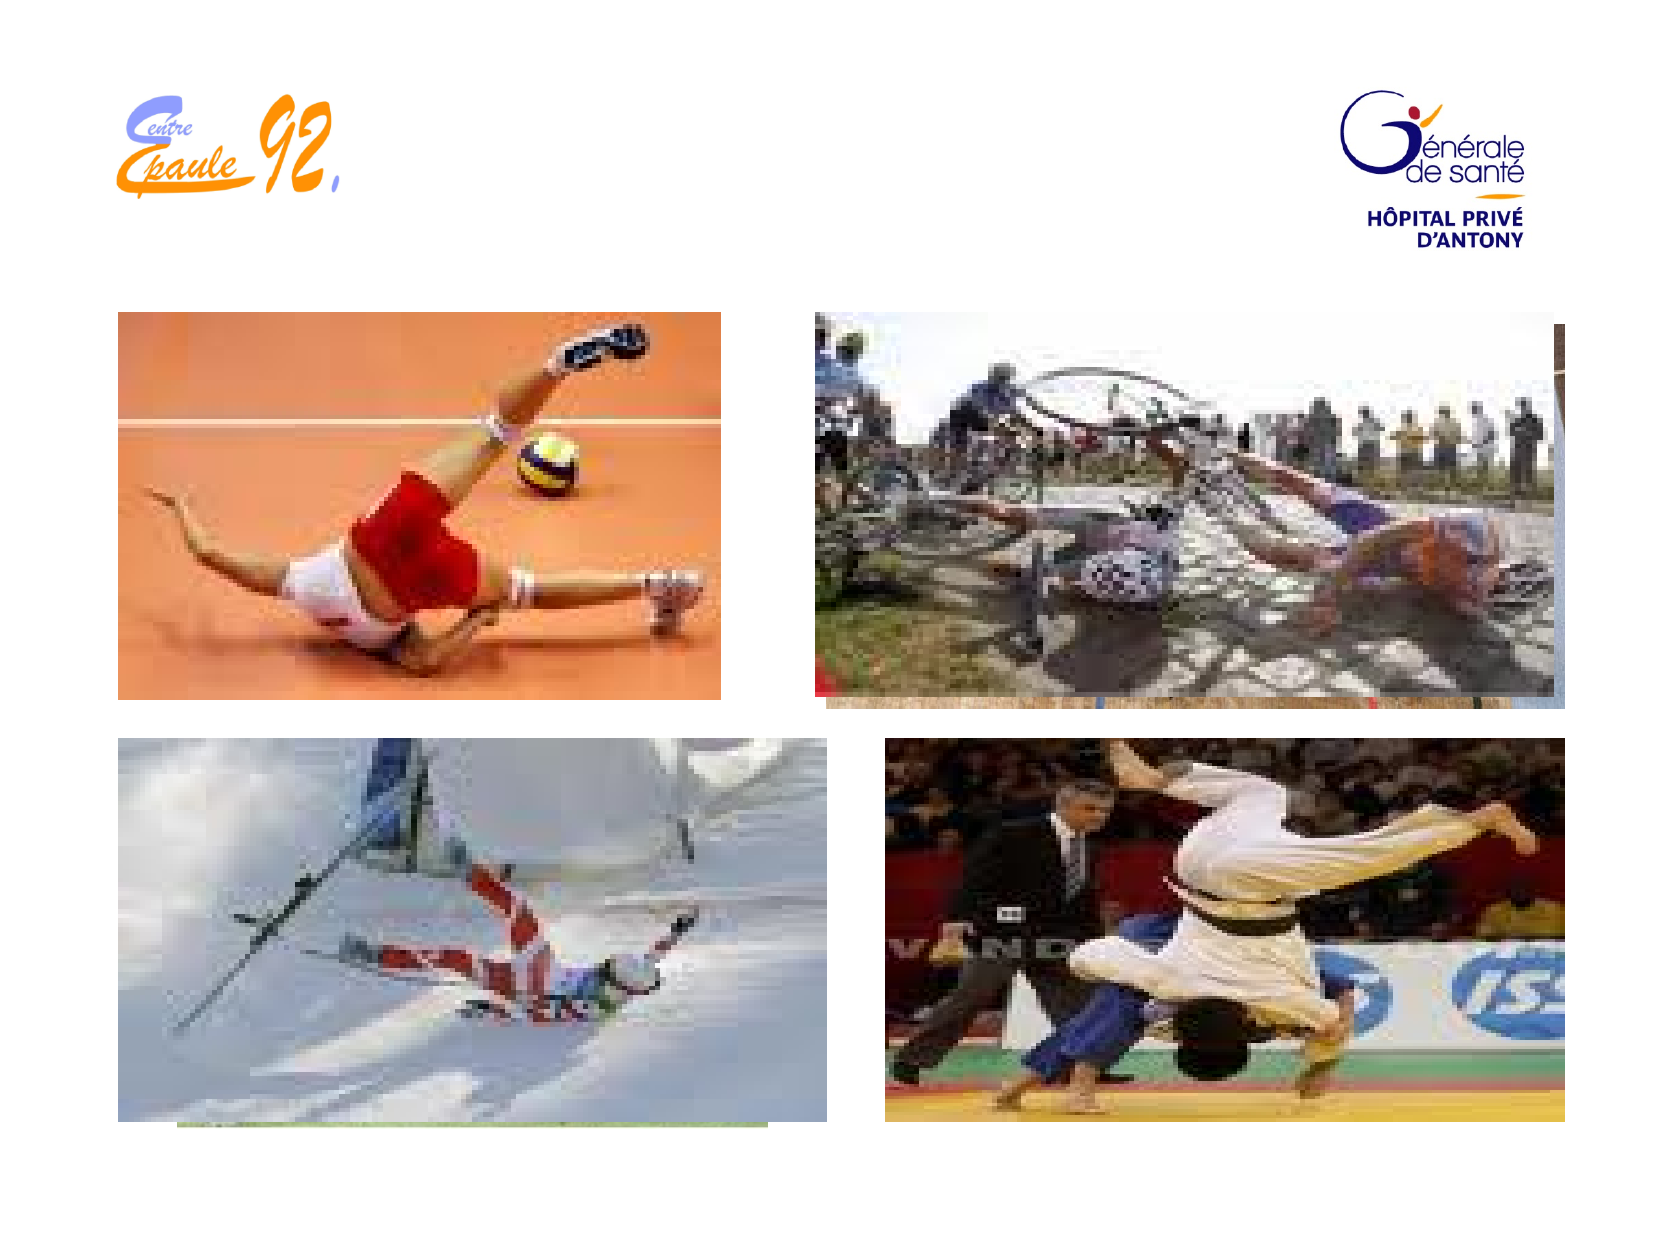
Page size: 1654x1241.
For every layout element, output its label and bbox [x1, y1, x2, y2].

picture [815, 312, 1565, 709]
picture [118, 312, 721, 700]
picture [1334, 76, 1536, 251]
picture [885, 738, 1565, 1123]
picture [118, 738, 827, 1129]
picture [106, 76, 355, 223]
